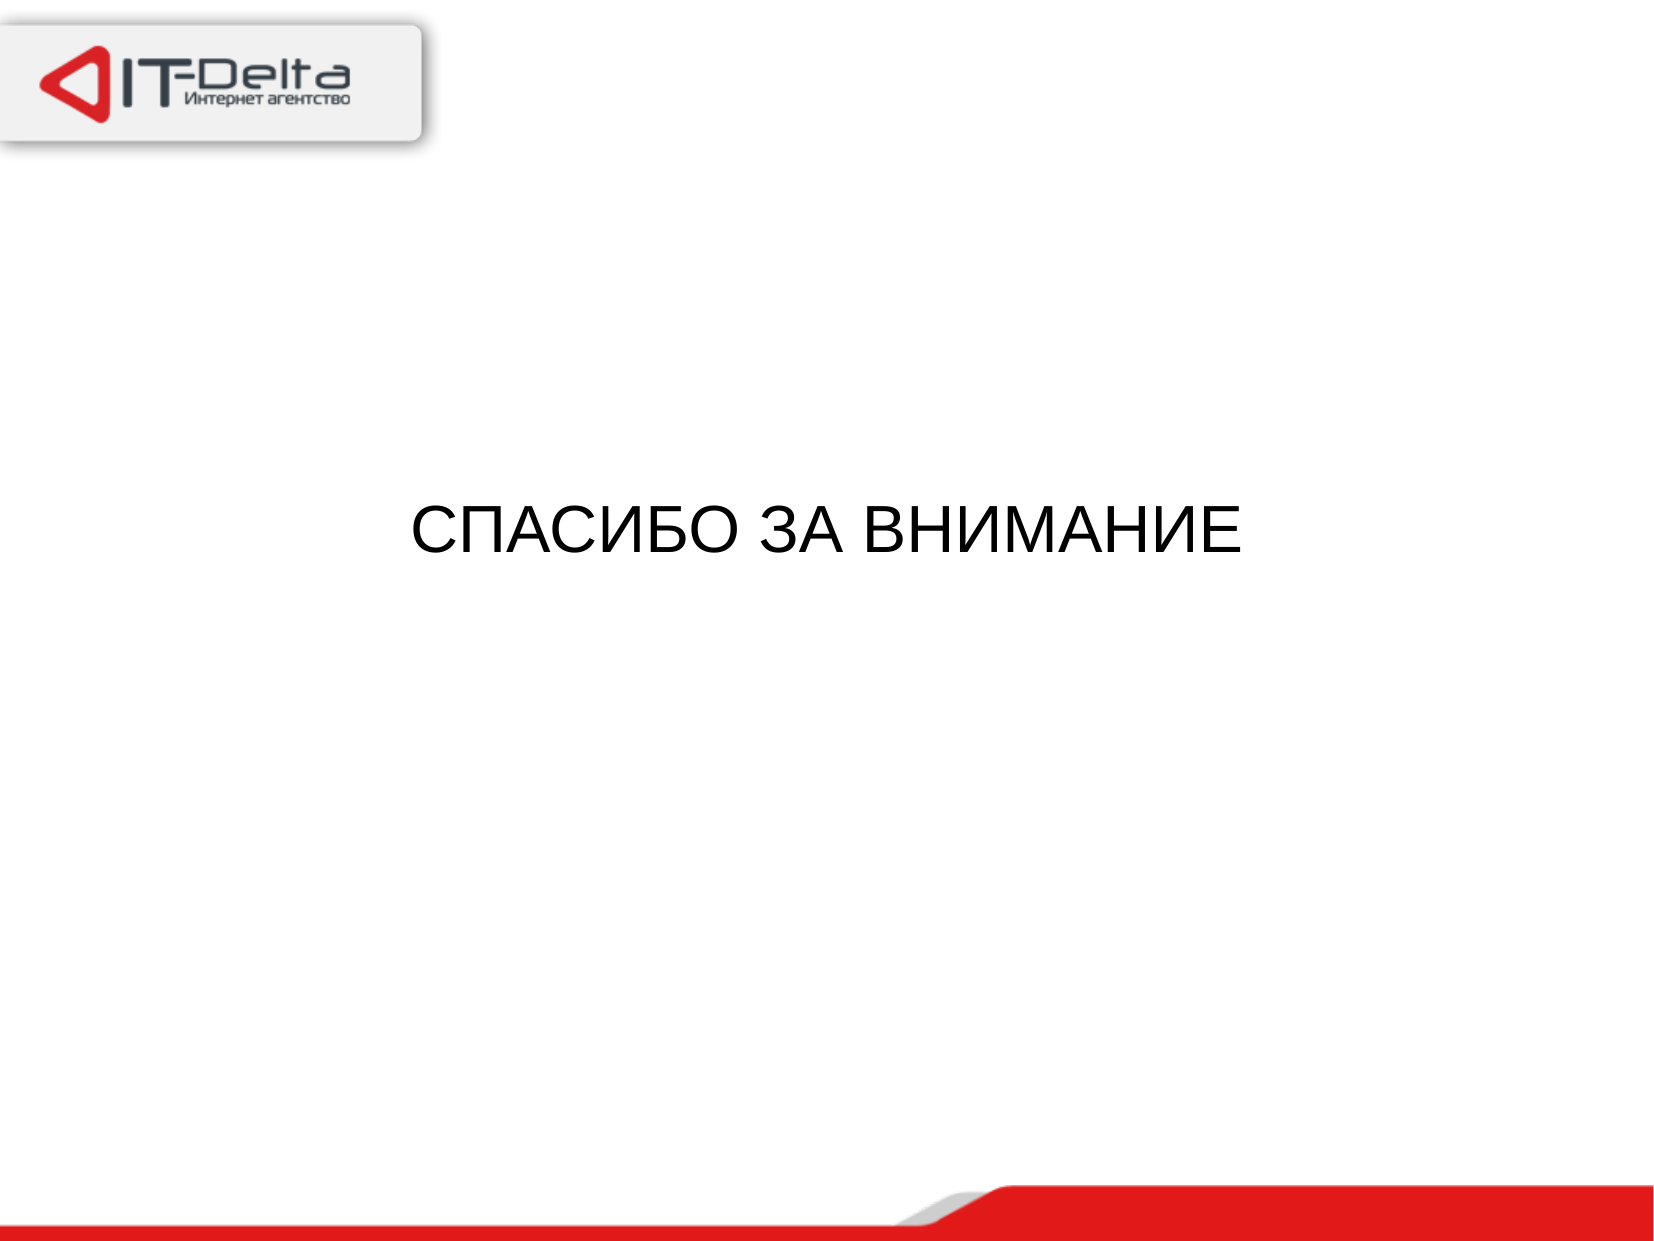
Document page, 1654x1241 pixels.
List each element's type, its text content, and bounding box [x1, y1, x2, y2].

picture [0, 0, 441, 180]
picture [0, 1165, 1654, 1241]
subtitle СПАСИБО ЗА ВНИМАНИЕ [82, 49, 1571, 1010]
